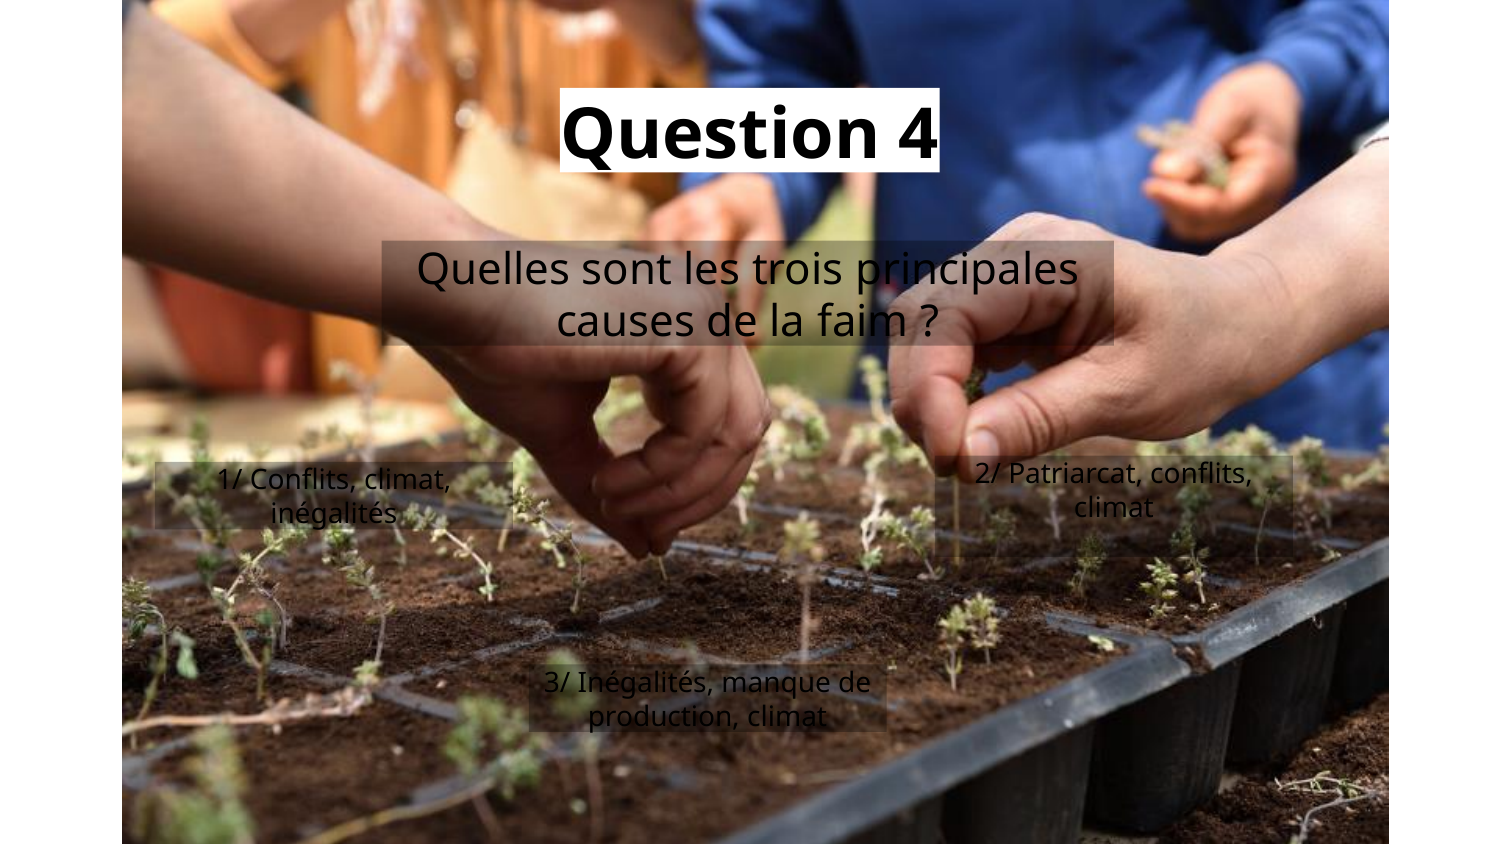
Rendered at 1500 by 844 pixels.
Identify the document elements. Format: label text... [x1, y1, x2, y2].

text_box 3/ Inégalités, manque de production, climat [528, 664, 887, 732]
text_box Quelles sont les trois principales causes de la faim ? [381, 240, 1114, 346]
text_box ​2/ Patriarcat, conflits, climat [934, 455, 1293, 557]
text_box Question 4 [559, 87, 940, 173]
picture [122, 0, 1389, 844]
text_box 1/ Conflits, climat, inégalités [154, 461, 513, 530]
